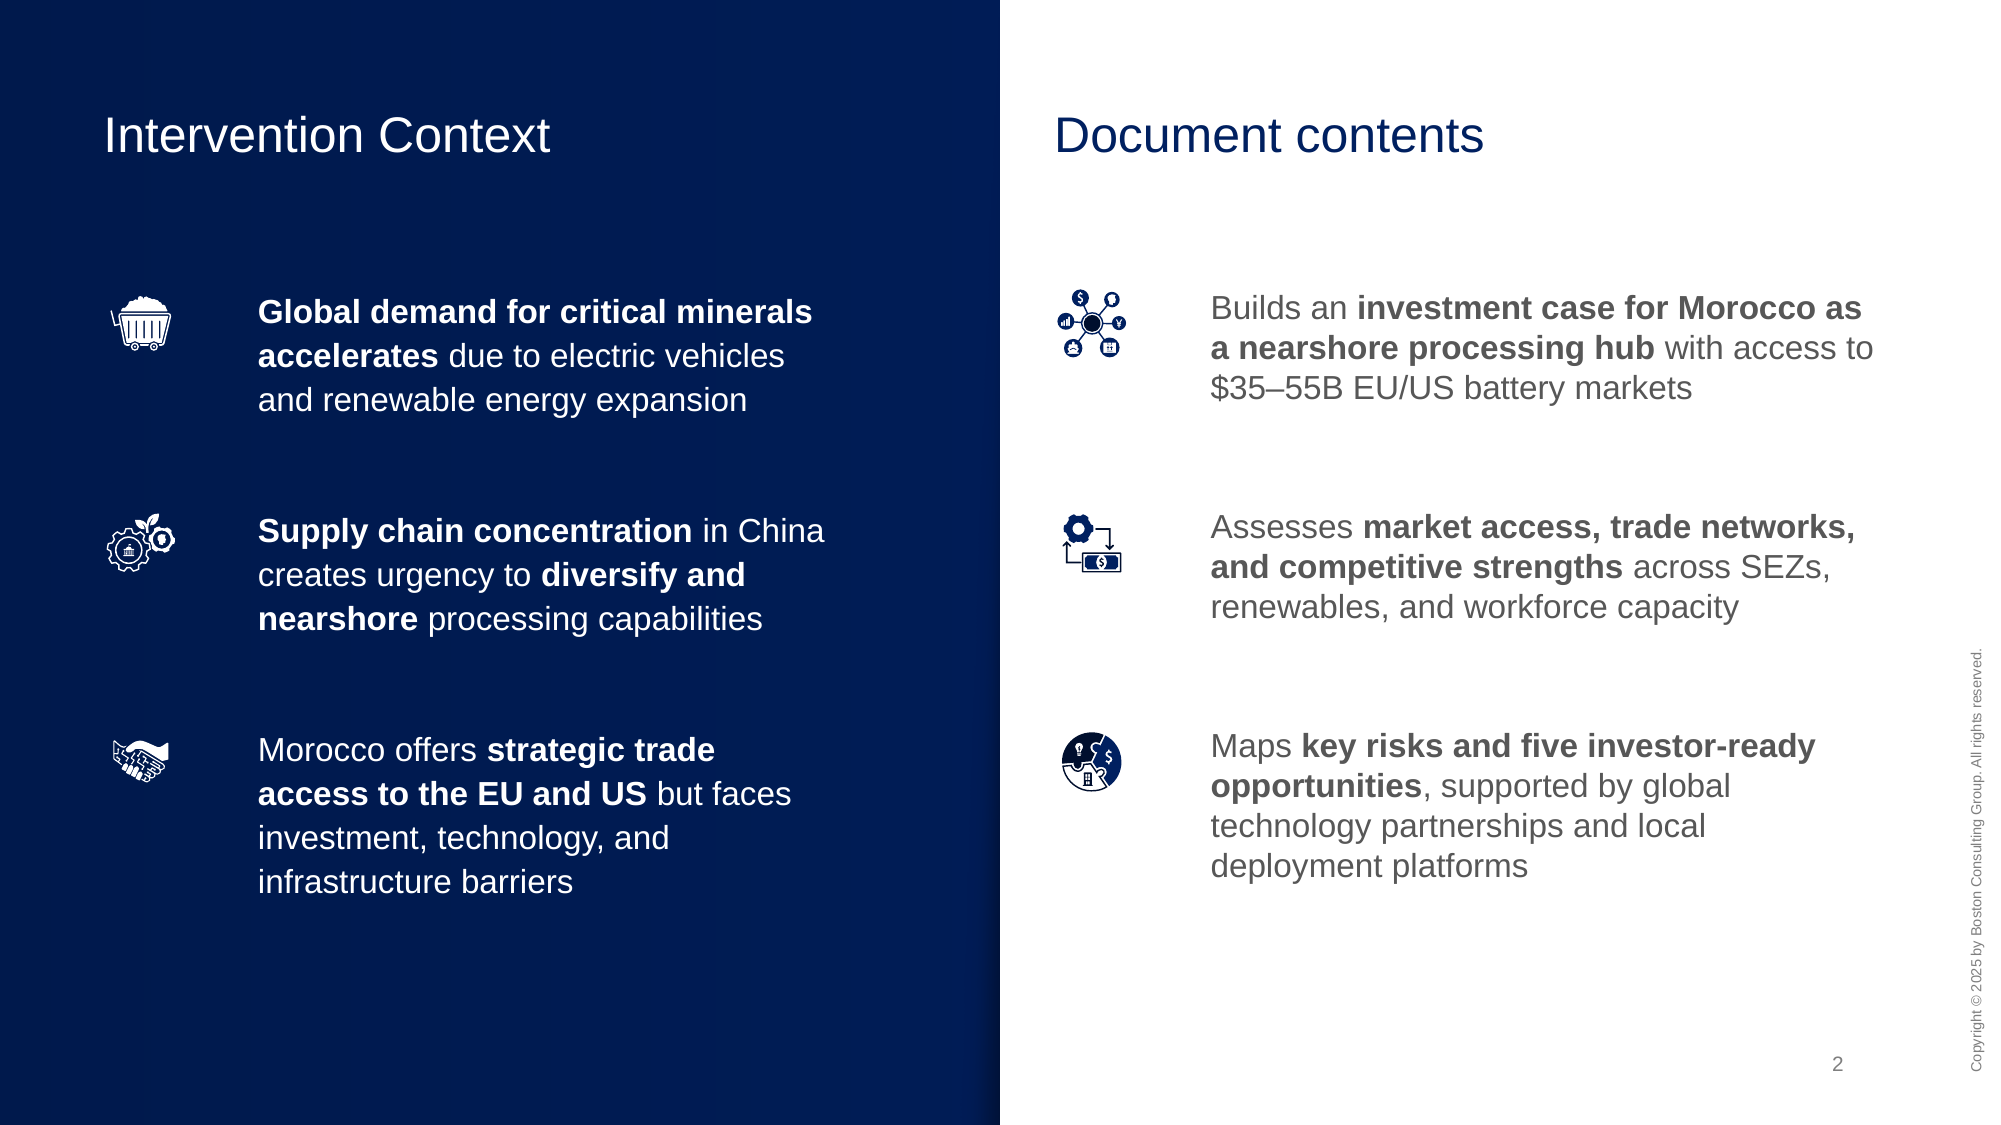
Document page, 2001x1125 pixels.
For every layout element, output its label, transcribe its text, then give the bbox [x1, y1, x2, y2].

picture [103, 724, 179, 800]
picture [103, 285, 179, 361]
picture [1054, 505, 1130, 581]
text_box Intervention Context [103, 102, 617, 152]
text_box Document contents [1054, 102, 1719, 161]
text_box Morocco offers strategic trade access to the EU and US but faces investment, technology, and infrastructure barriers [257, 724, 834, 887]
text_box Builds an investment case for Morocco as a nearshore processing hub with access to $35–55B EU/US battery markets [1210, 285, 1875, 448]
text_box Maps key risks and five investor-ready opportunities, supported by global technology partnerships and local deployment platforms [1210, 724, 1875, 887]
picture [103, 505, 179, 581]
picture [1054, 724, 1130, 800]
text_box Global demand for critical minerals accelerates due to electric vehicles and renewable energy expansion [257, 285, 834, 448]
text_box Supply chain concentration in China creates urgency to diversify and nearshore processing capabilities [257, 505, 834, 667]
text_box Assesses market access, trade networks, and competitive strengths across SEZs, renewables, and workforce capacity [1210, 505, 1875, 667]
picture [1054, 285, 1130, 361]
